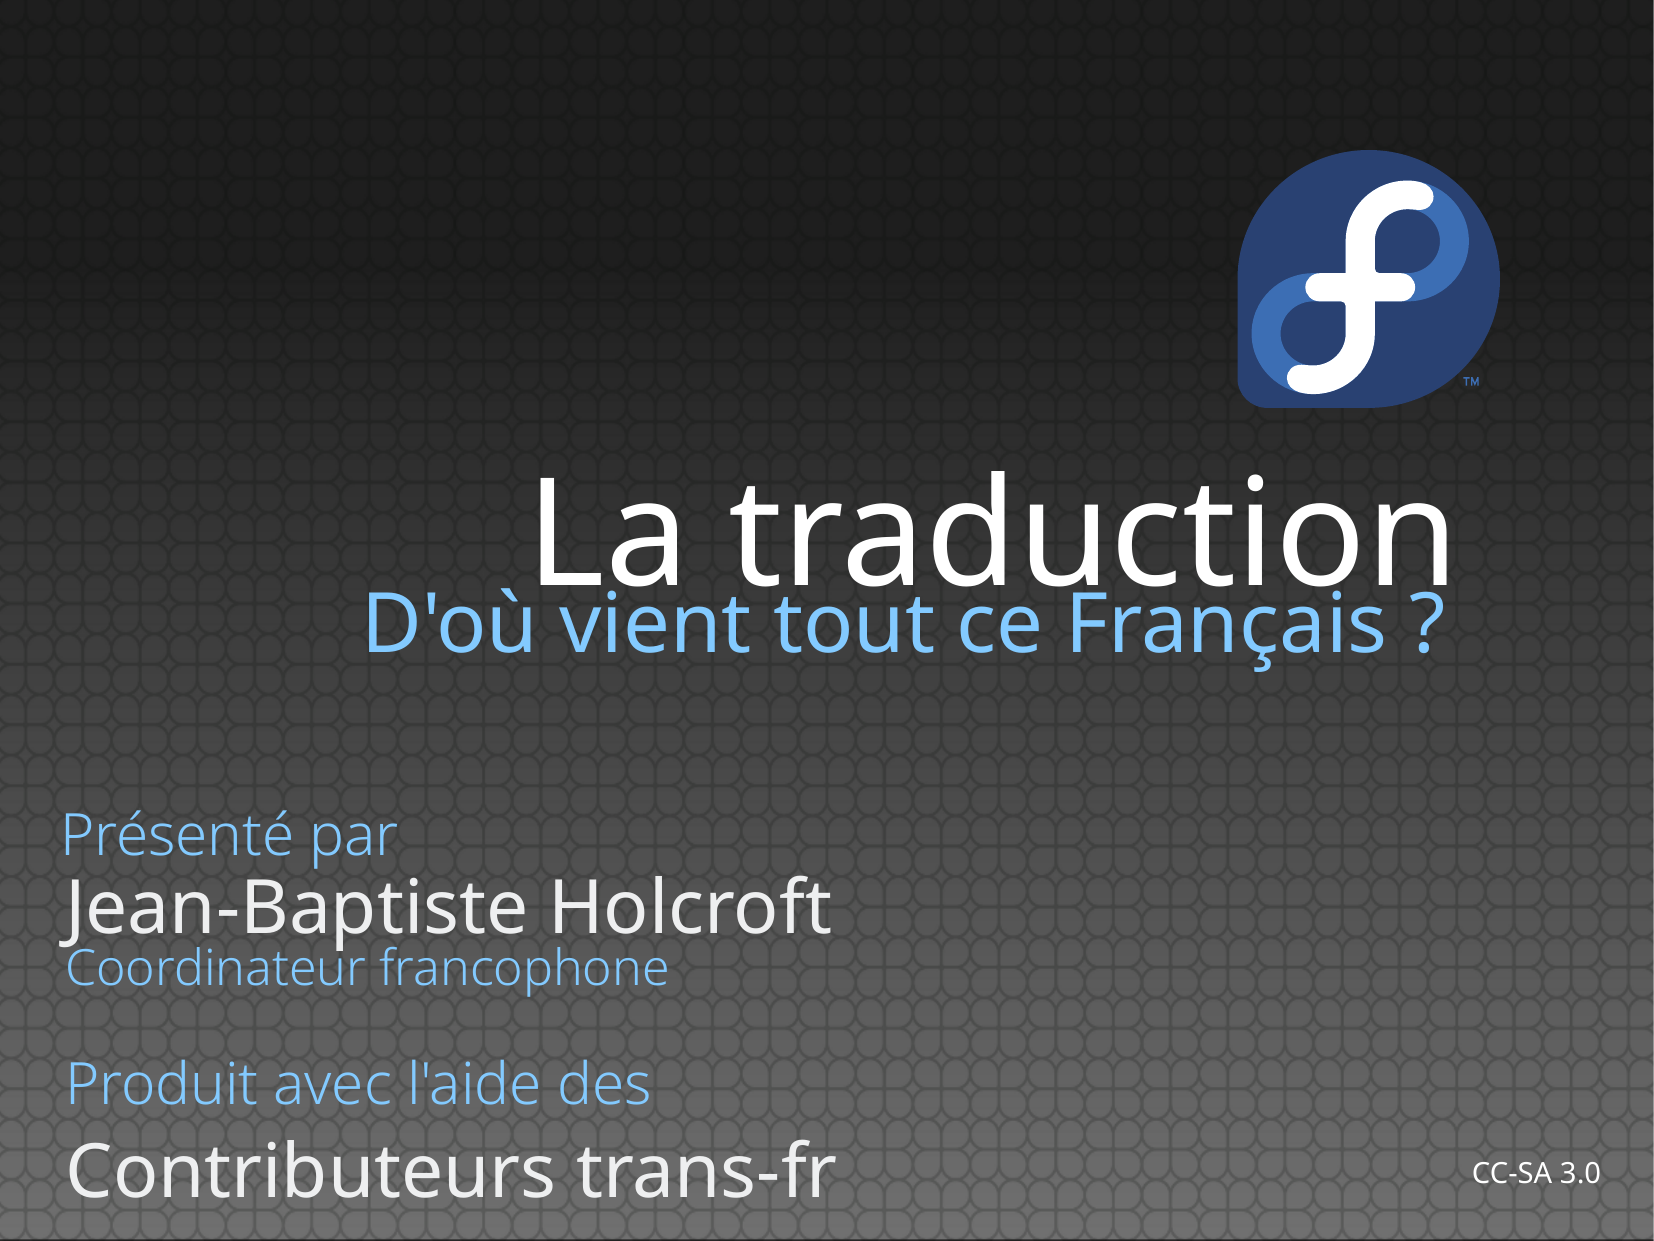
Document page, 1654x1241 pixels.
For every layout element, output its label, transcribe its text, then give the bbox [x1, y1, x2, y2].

text_box La traduction [37, 417, 1475, 601]
text_box CC-SA 3.0 [41, 1144, 1617, 1229]
text_box Contributeurs trans-fr [50, 1109, 898, 1209]
text_box Jean-Baptiste Holcroft [50, 846, 893, 946]
picture [0, 0, 1654, 1241]
subtitle D'où vient tout ce Français ? [100, 601, 1447, 667]
text_box Coordinateur francophone [50, 924, 735, 995]
text_box Présenté par [45, 785, 451, 864]
text_box Produit avec l'aide des [50, 1035, 718, 1116]
